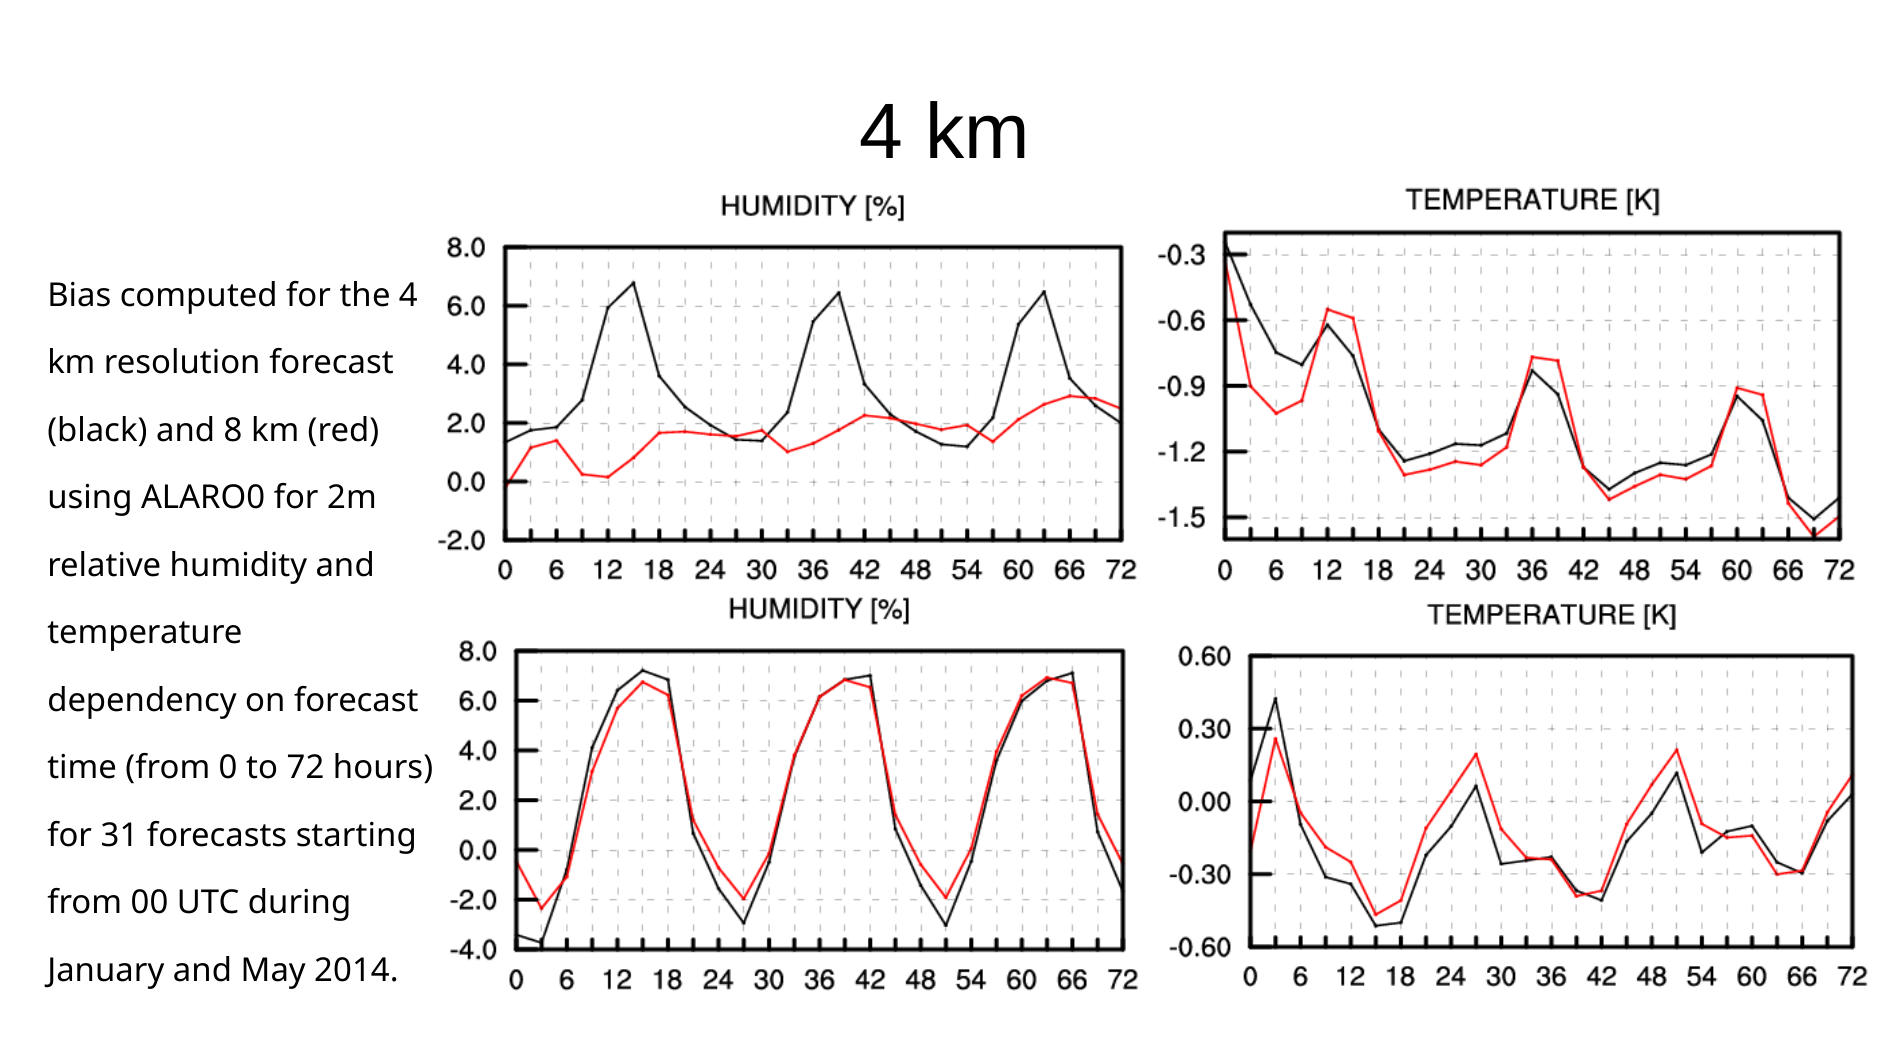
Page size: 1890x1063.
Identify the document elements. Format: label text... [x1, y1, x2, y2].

picture [1157, 177, 1878, 1004]
picture [437, 177, 1146, 1004]
title 4 km [94, 42, 1796, 220]
list Bias computed for the 4 km resolution forecast (black) and 8 km (red) using ALARO0 for 2m relative humidity and temperature dependency on forecast time (from 0 to 72 hours) for 31 forecasts starting from 00 UTC during January and May 2014. [47, 248, 437, 993]
